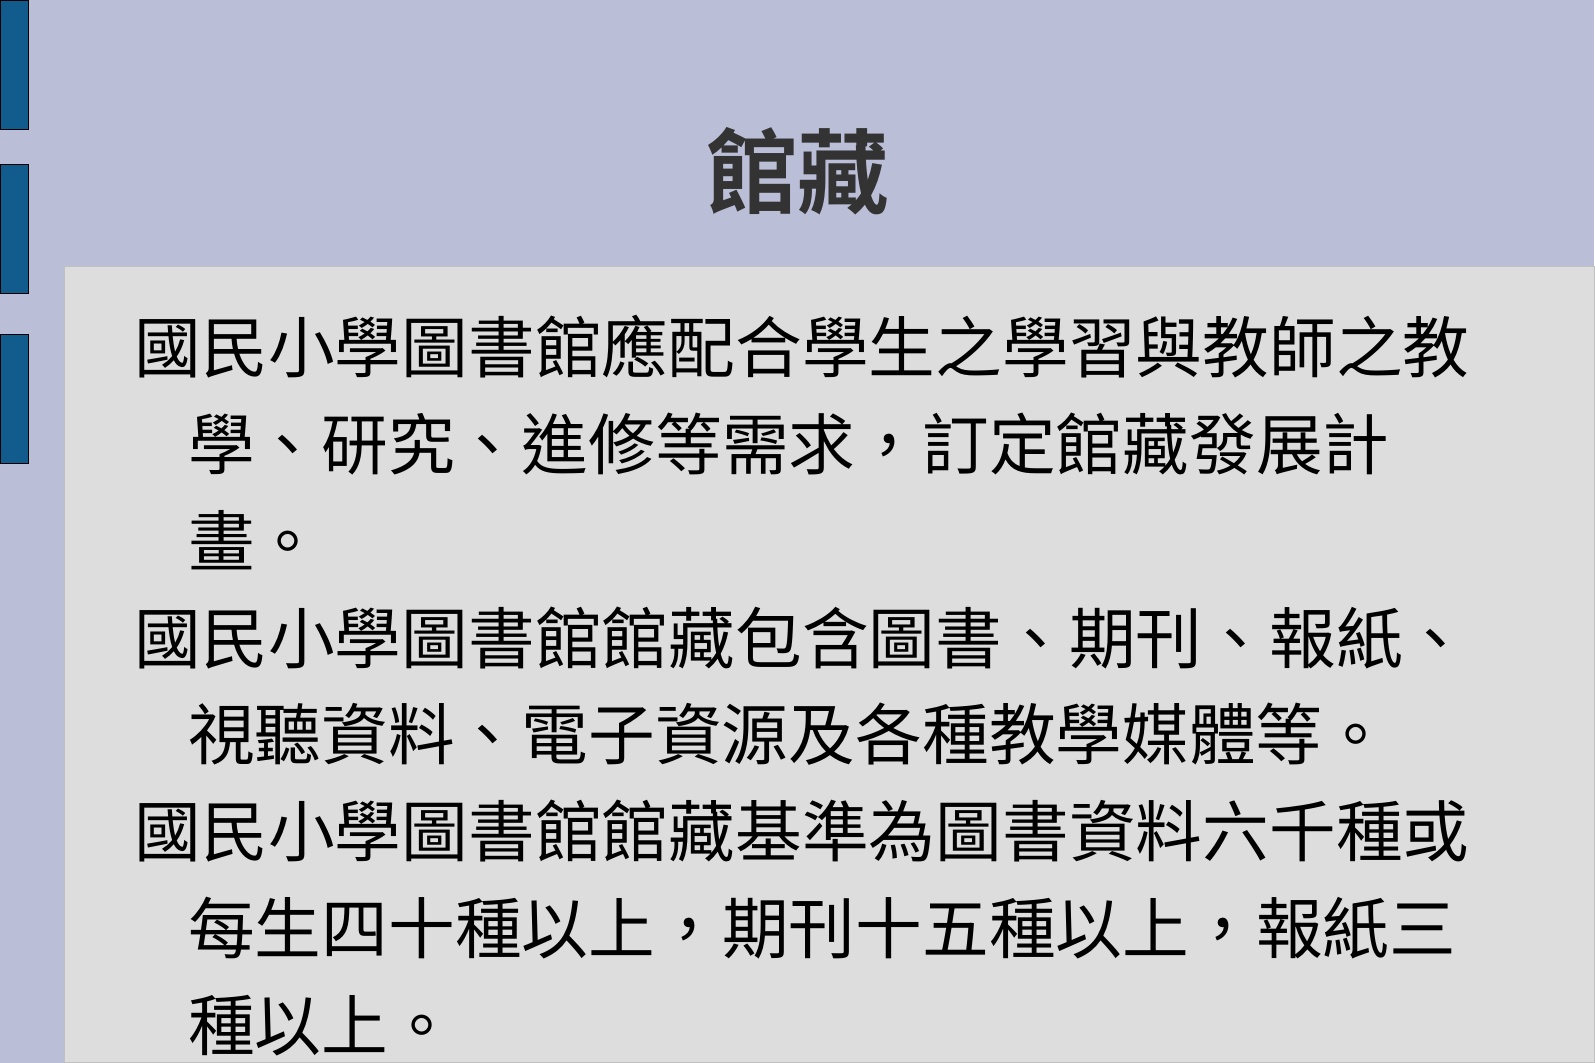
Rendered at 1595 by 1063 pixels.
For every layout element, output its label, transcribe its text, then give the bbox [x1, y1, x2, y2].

title 館藏 [117, 78, 1479, 256]
list 國民小學圖書館應配合學生之學習與教師之教學、研究、進修等需求，訂定館藏發展計畫。 國民小學圖書館館藏包含圖書、期刊、報紙、視聽資料、電子資源及各種教學媒體等。 國民小學圖書館館藏基準為圖書資料六千種或每生四十種以上，期刊十五種以上，報紙三種以上。 國民小學圖書館每年館藏購置費至少應占教學設備費百分之十以上。 [117, 295, 1479, 1030]
